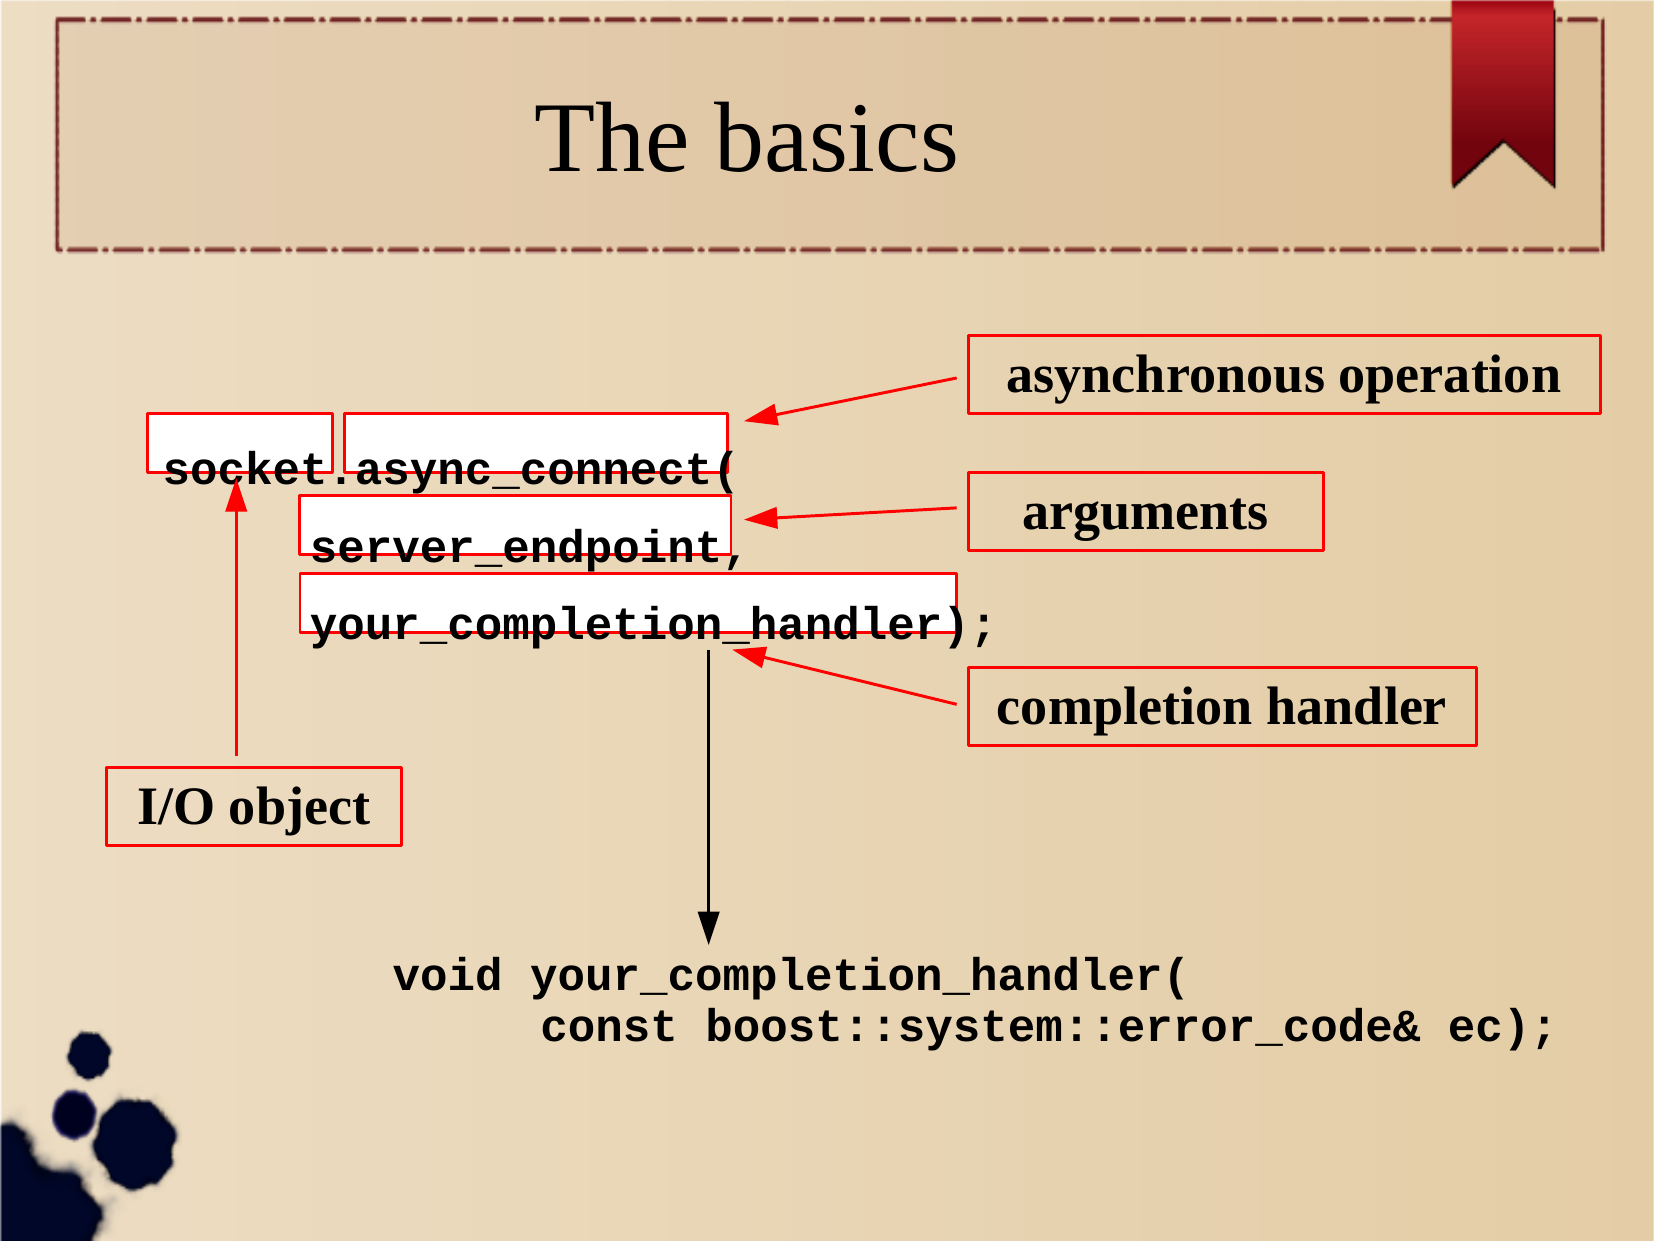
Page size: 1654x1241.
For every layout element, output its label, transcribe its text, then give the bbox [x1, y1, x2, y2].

text_box I/O object [106, 767, 402, 846]
text_box void your_completion_handler( const boost::system::error_code& ec); [377, 944, 1642, 1087]
text_box completion handler [968, 667, 1477, 746]
title The basics [82, 47, 1412, 229]
picture [0, 0, 1654, 1241]
text_box arguments [968, 472, 1324, 551]
text_box asynchronous operation [968, 335, 1601, 414]
text_box socket.async_connect( server_endpoint, your_completion_handler); [147, 413, 1038, 717]
